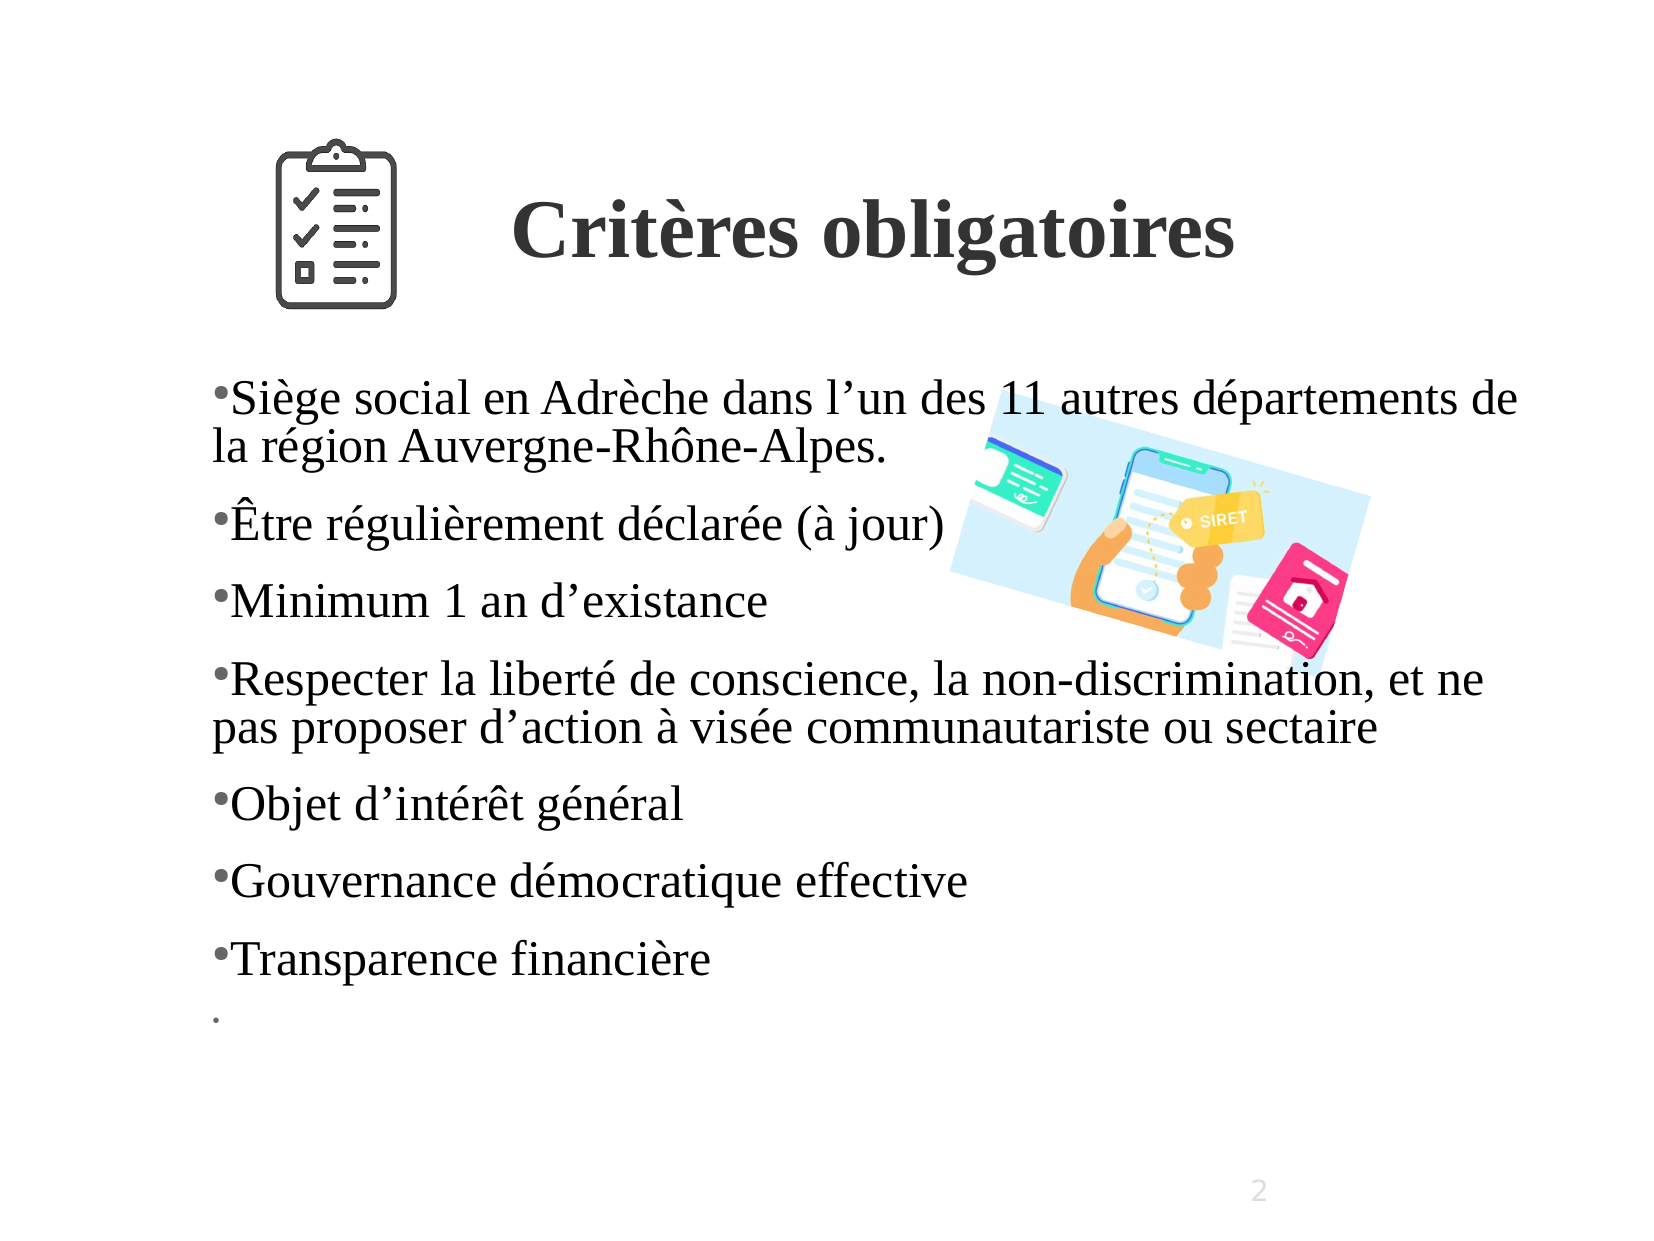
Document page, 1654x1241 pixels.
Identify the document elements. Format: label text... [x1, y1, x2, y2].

text_box [1250, 1172, 1636, 1241]
title Critères obligatoires [473, 118, 1347, 331]
picture [200, 118, 473, 331]
list Siège social en Adrèche dans l’un des 11 autres départements de la région Auvergne-Rhône-Alpes. Être régulièrement déclarée (à jour) Minimum 1 an d’existance Respecter la liberté de conscience, la non-discrimination, et ne pas proposer d’action à visée communautariste ou sectaire Objet d’intérêt général Gouvernance démocratique effective Transparence financière [212, 376, 1536, 1040]
